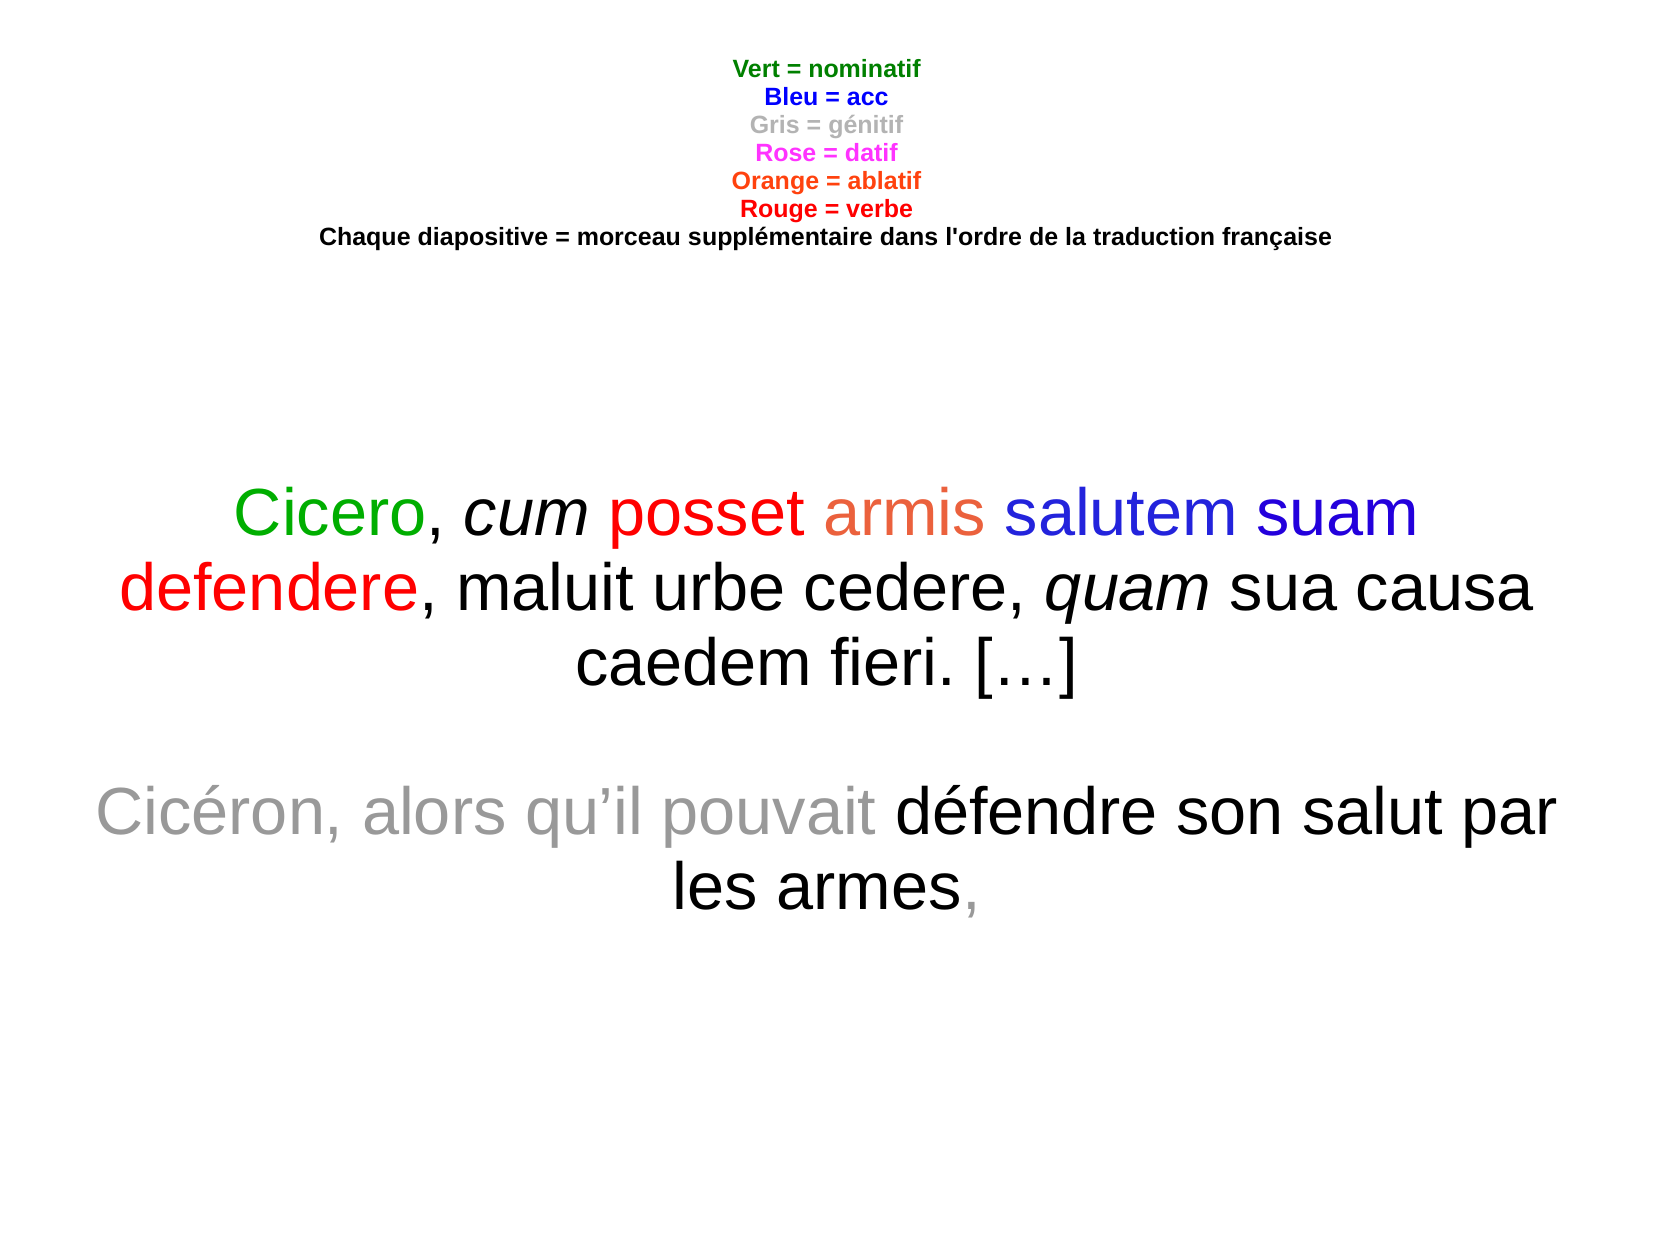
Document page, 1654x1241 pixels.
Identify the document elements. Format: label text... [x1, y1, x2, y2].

subtitle Cicero, cum posset armis salutem suam defendere, maluit urbe cedere, quam sua causa caedem fieri. […] Cicéron, alors qu’il pouvait défendre son salut par les armes, [82, 290, 1571, 1109]
title Vert = nominatif Bleu = acc Gris = génitif Rose = datif Orange = ablatif Rouge = verbe Chaque diapositive = morceau supplémentaire dans l'ordre de la traduction française [82, 49, 1571, 257]
